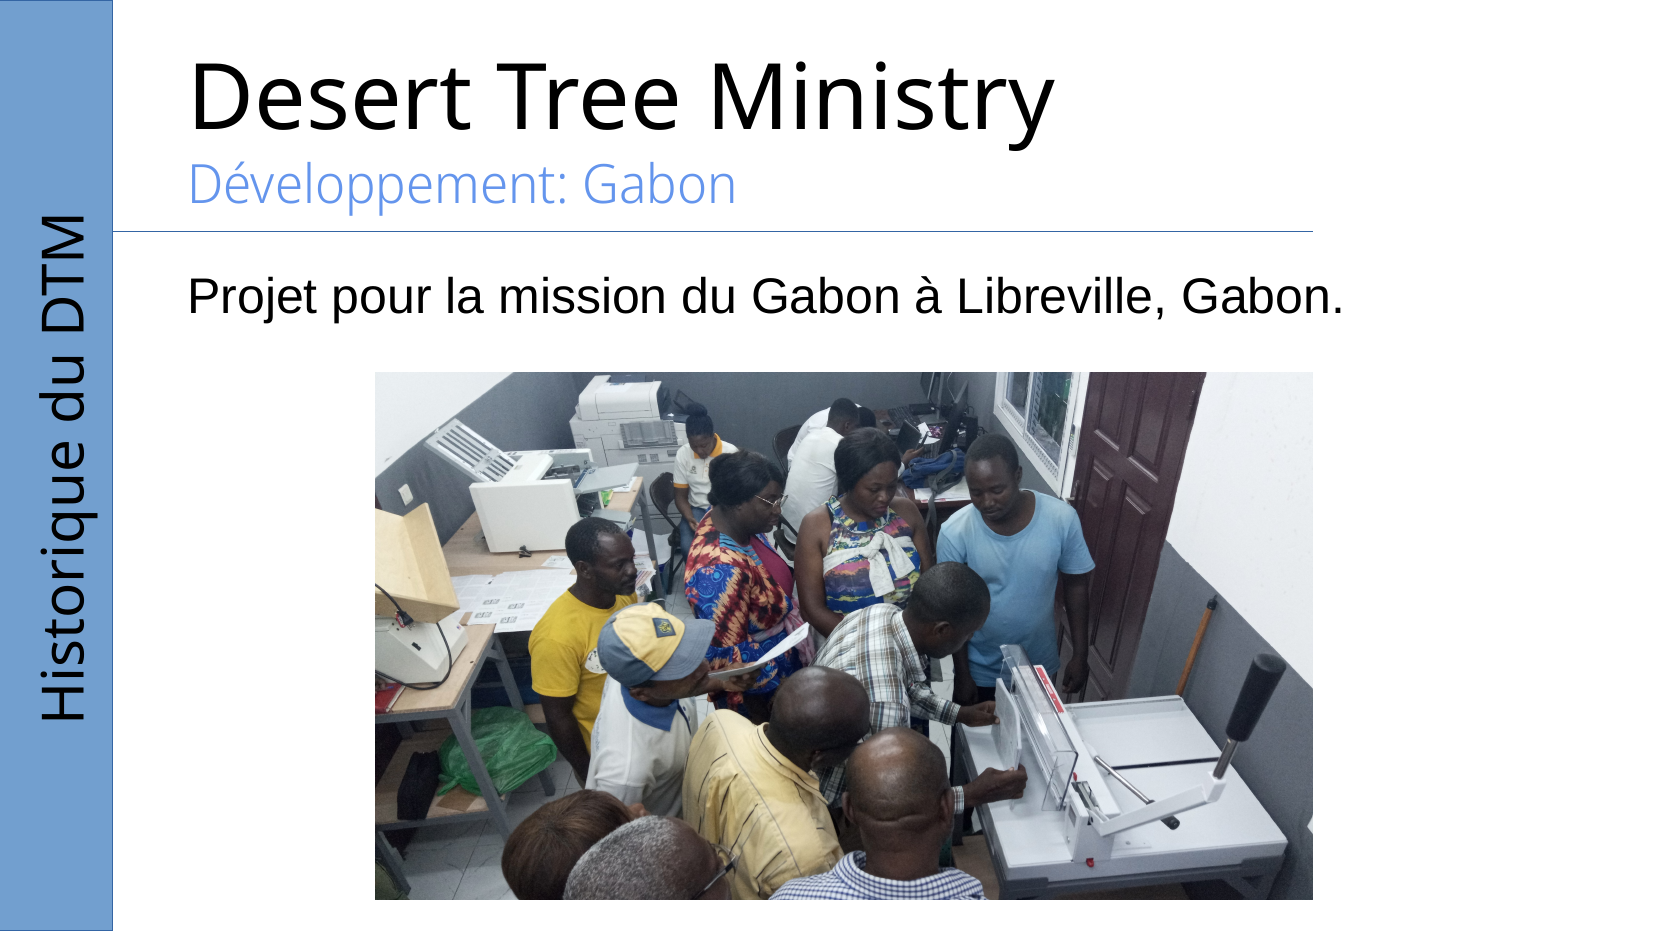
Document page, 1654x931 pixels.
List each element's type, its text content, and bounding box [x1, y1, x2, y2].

picture [375, 372, 1313, 901]
title Développement: Gabon [187, 125, 1571, 239]
text_box Projet pour la mission du Gabon à Libreville, Gabon. [187, 268, 1426, 381]
text_box [0, 0, 113, 931]
text_box Historique du DTM [13, 37, 105, 901]
title Desert Tree Ministry [187, 33, 1571, 125]
